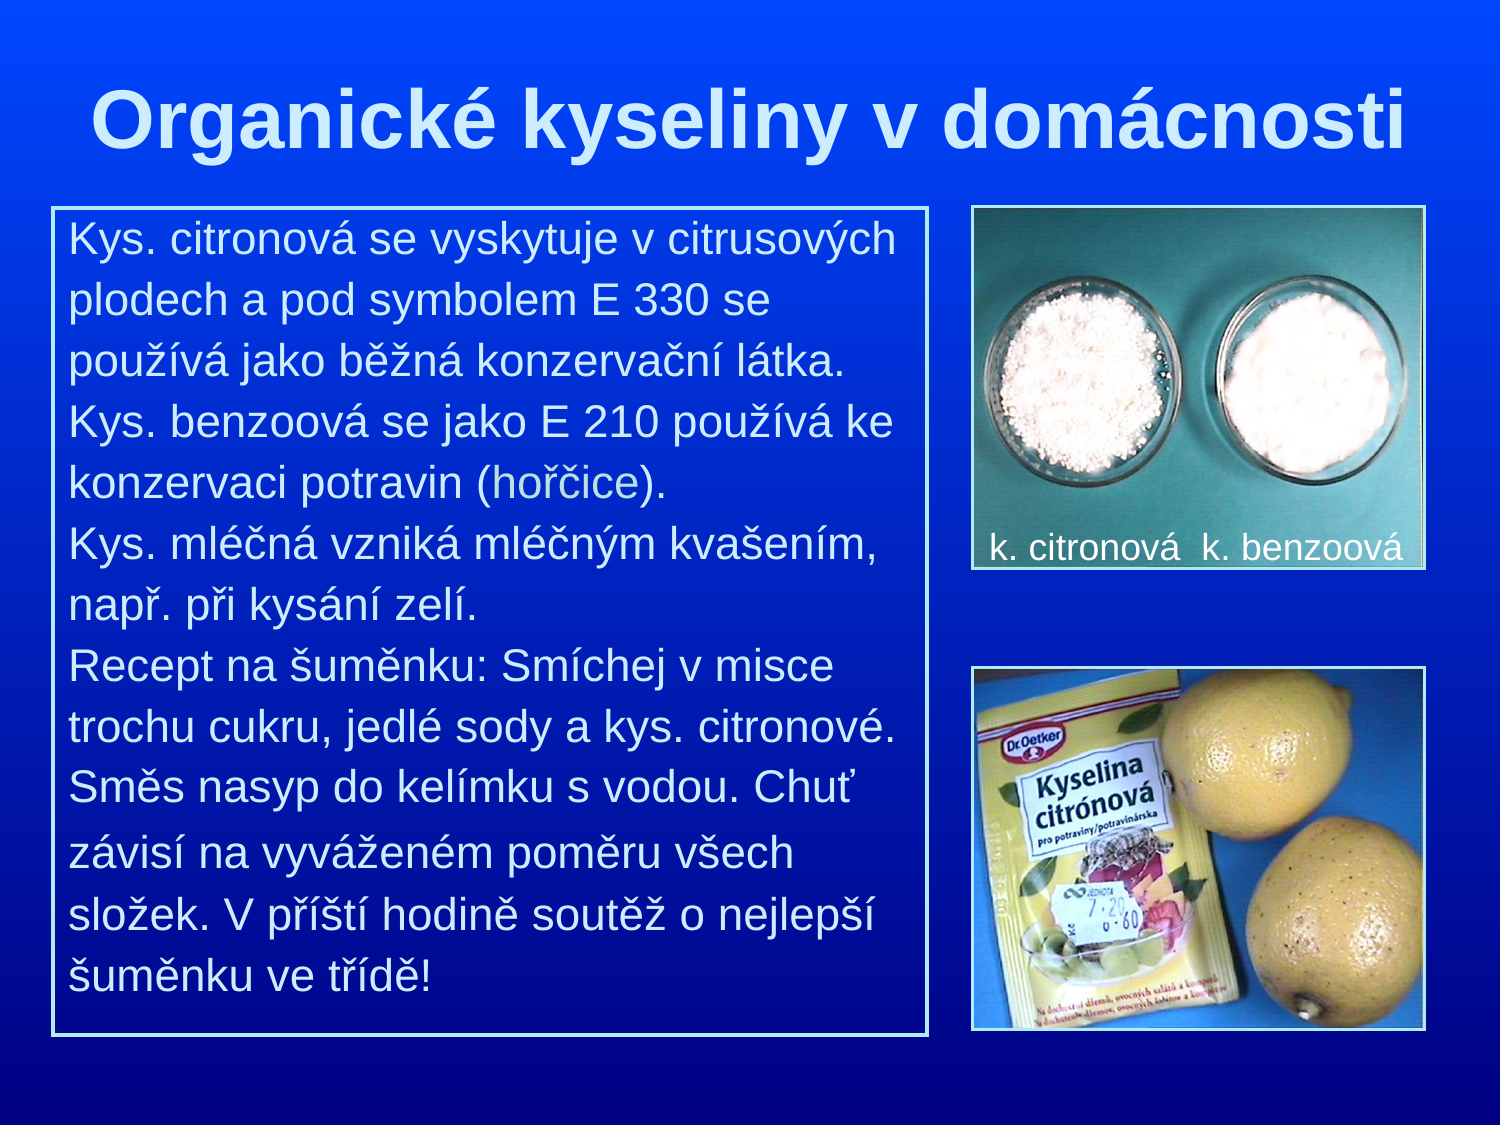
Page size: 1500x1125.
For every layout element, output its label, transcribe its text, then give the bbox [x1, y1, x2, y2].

list Kys. citronová se vyskytuje v citrusových plodech a pod symbolem E 330 se používá jako běžná konzervační látka. Kys. benzoová se jako E 210 používá ke konzervaci potravin (hořčice). Kys. mléčná vzniká mléčným kvašením, např. při kysání zelí. Recept na šuměnku: Smíchej v misce trochu cukru, jedlé sody a kys. citronové. Směs nasyp do kelímku s vodou. Chuť závisí na vyváženém poměru všech složek. V příští hodině soutěž o nejlepší šuměnku ve třídě! [53, 207, 928, 1035]
title Organické kyseliny v domácnosti [75, 45, 1426, 185]
text_box [974, 668, 1424, 1028]
text_box k. citronová k. benzoová [974, 515, 1421, 576]
text_box [974, 208, 1423, 567]
